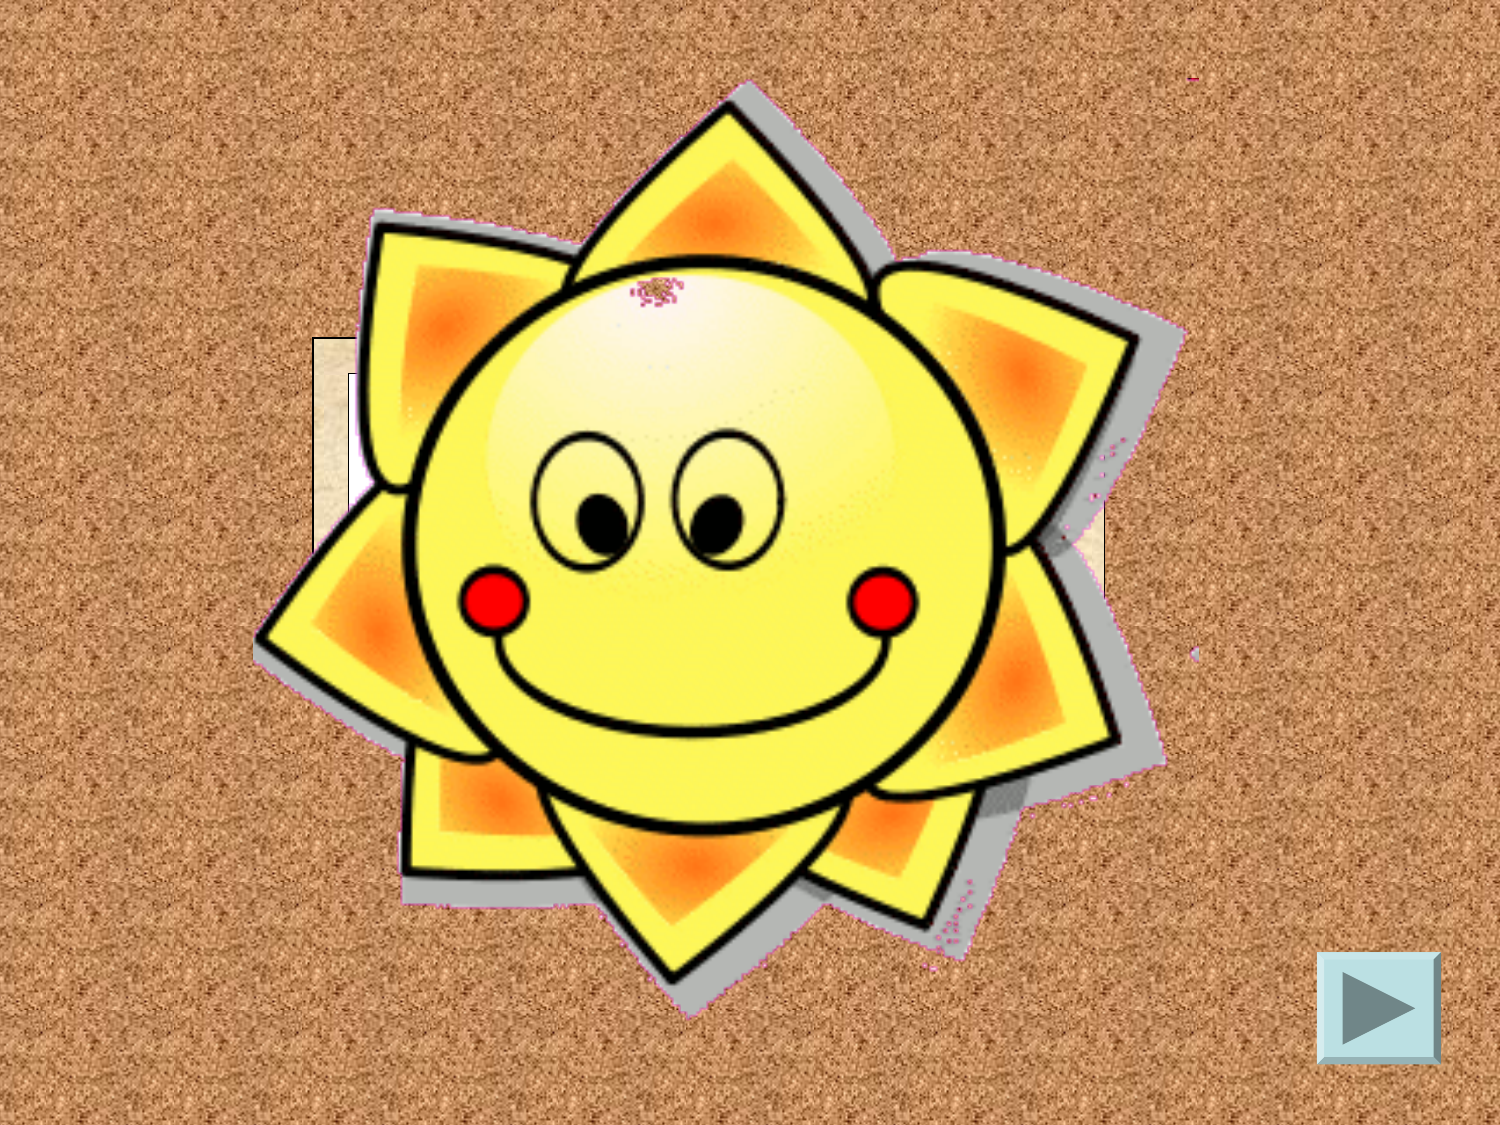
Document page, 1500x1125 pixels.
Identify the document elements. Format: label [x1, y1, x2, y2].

picture [0, 0, 1500, 1125]
text_box [1318, 952, 1441, 1065]
